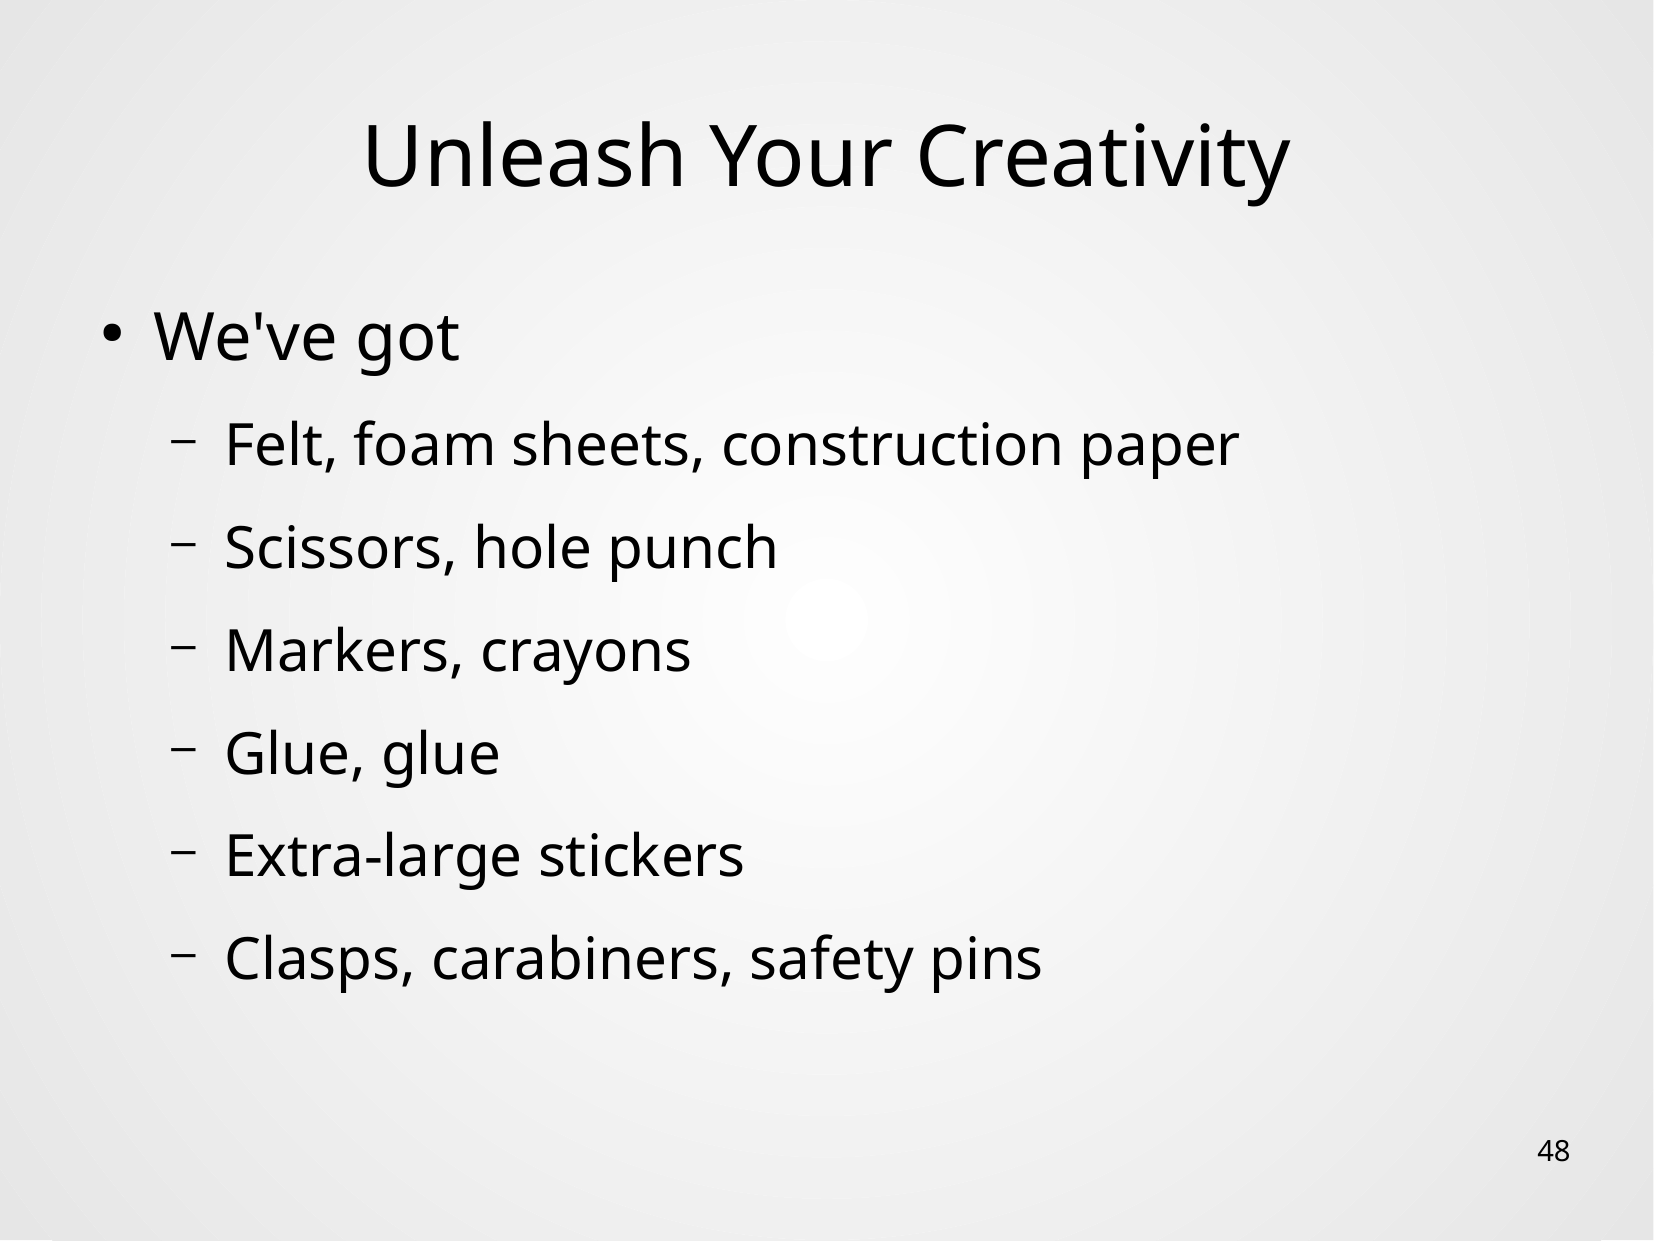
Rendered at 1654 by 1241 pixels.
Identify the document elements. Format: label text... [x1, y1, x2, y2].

title Unleash Your Creativity [82, 49, 1571, 257]
list We've got Felt, foam sheets, construction paper Scissors, hole punch Markers, crayons Glue, glue Extra-large stickers Clasps, carabiners, safety pins [82, 289, 1571, 1010]
